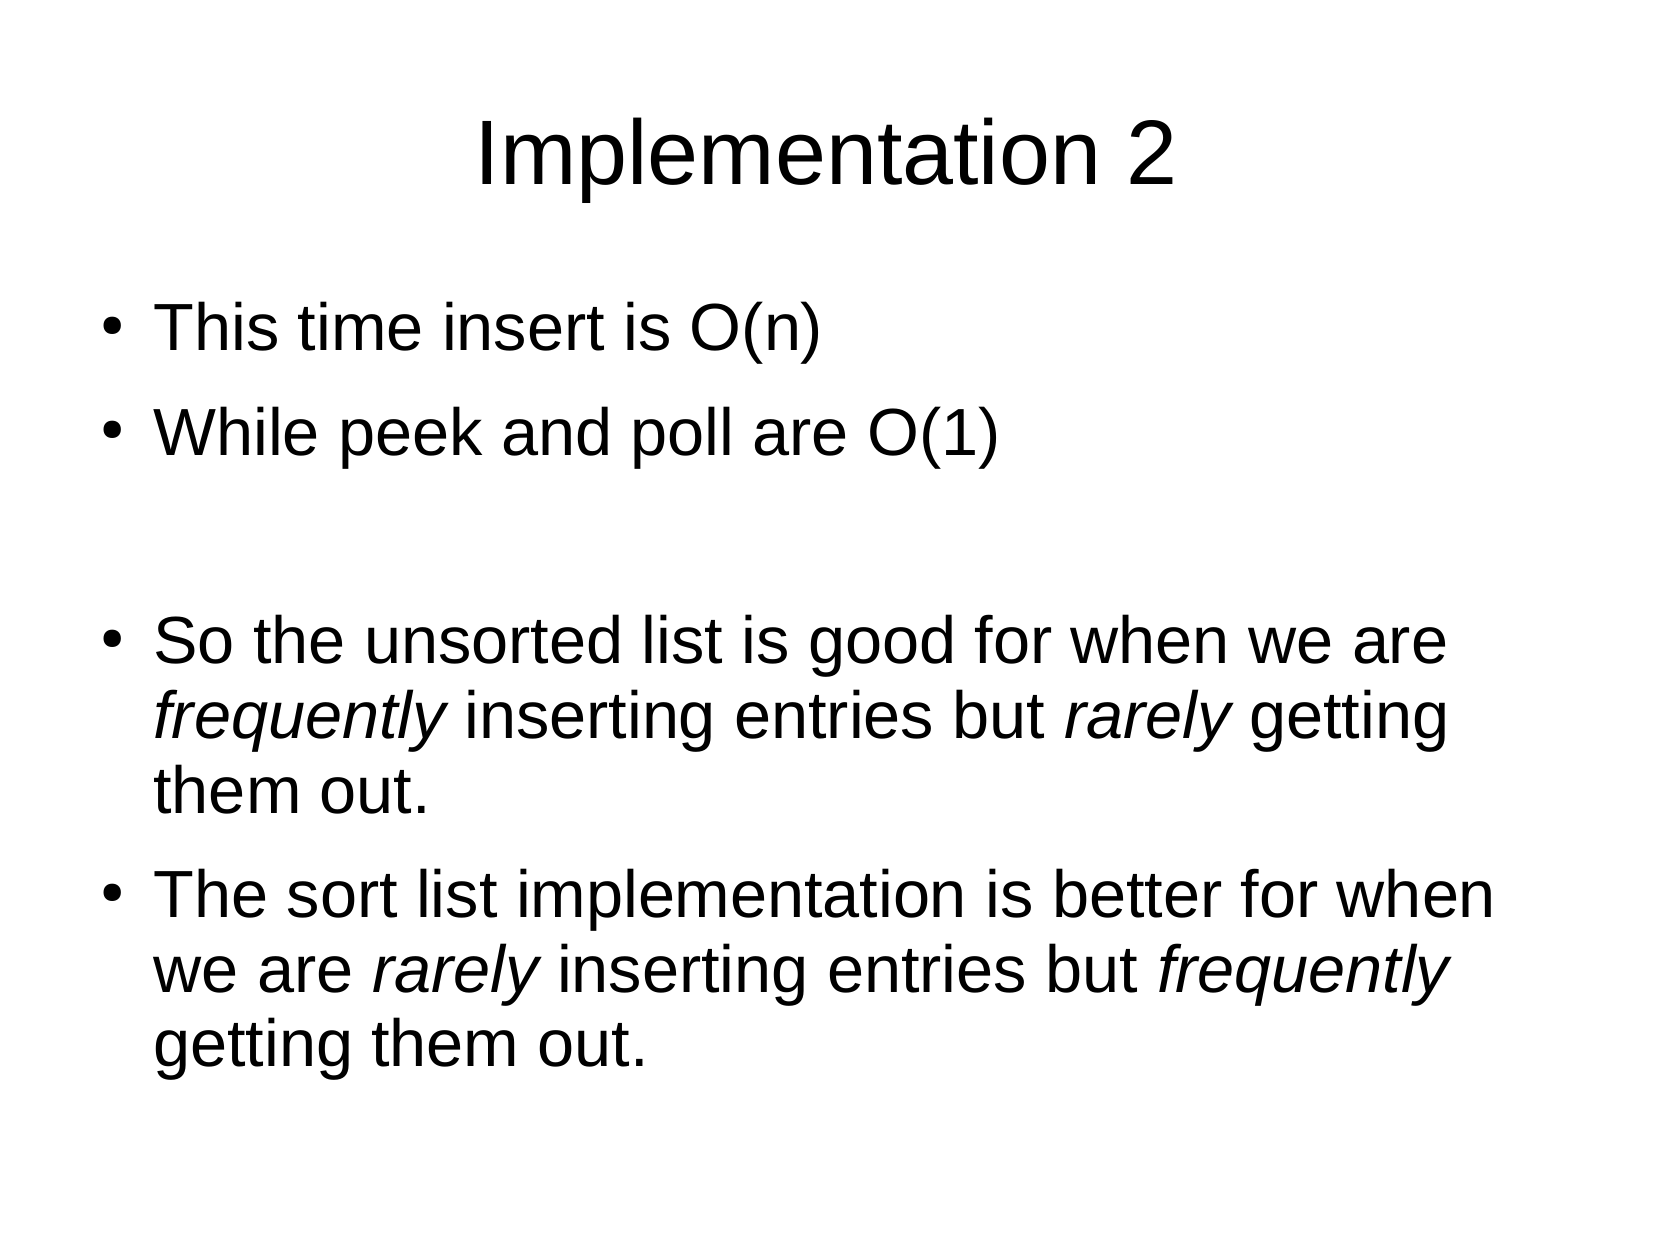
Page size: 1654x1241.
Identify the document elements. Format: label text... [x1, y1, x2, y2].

title Implementation 2 [82, 56, 1571, 250]
list This time insert is O(n) While peek and poll are O(1) So the unsorted list is good for when we are frequently inserting entries but rarely getting them out. The sort list implementation is better for when we are rarely inserting entries but frequently getting them out. [82, 290, 1571, 1094]
